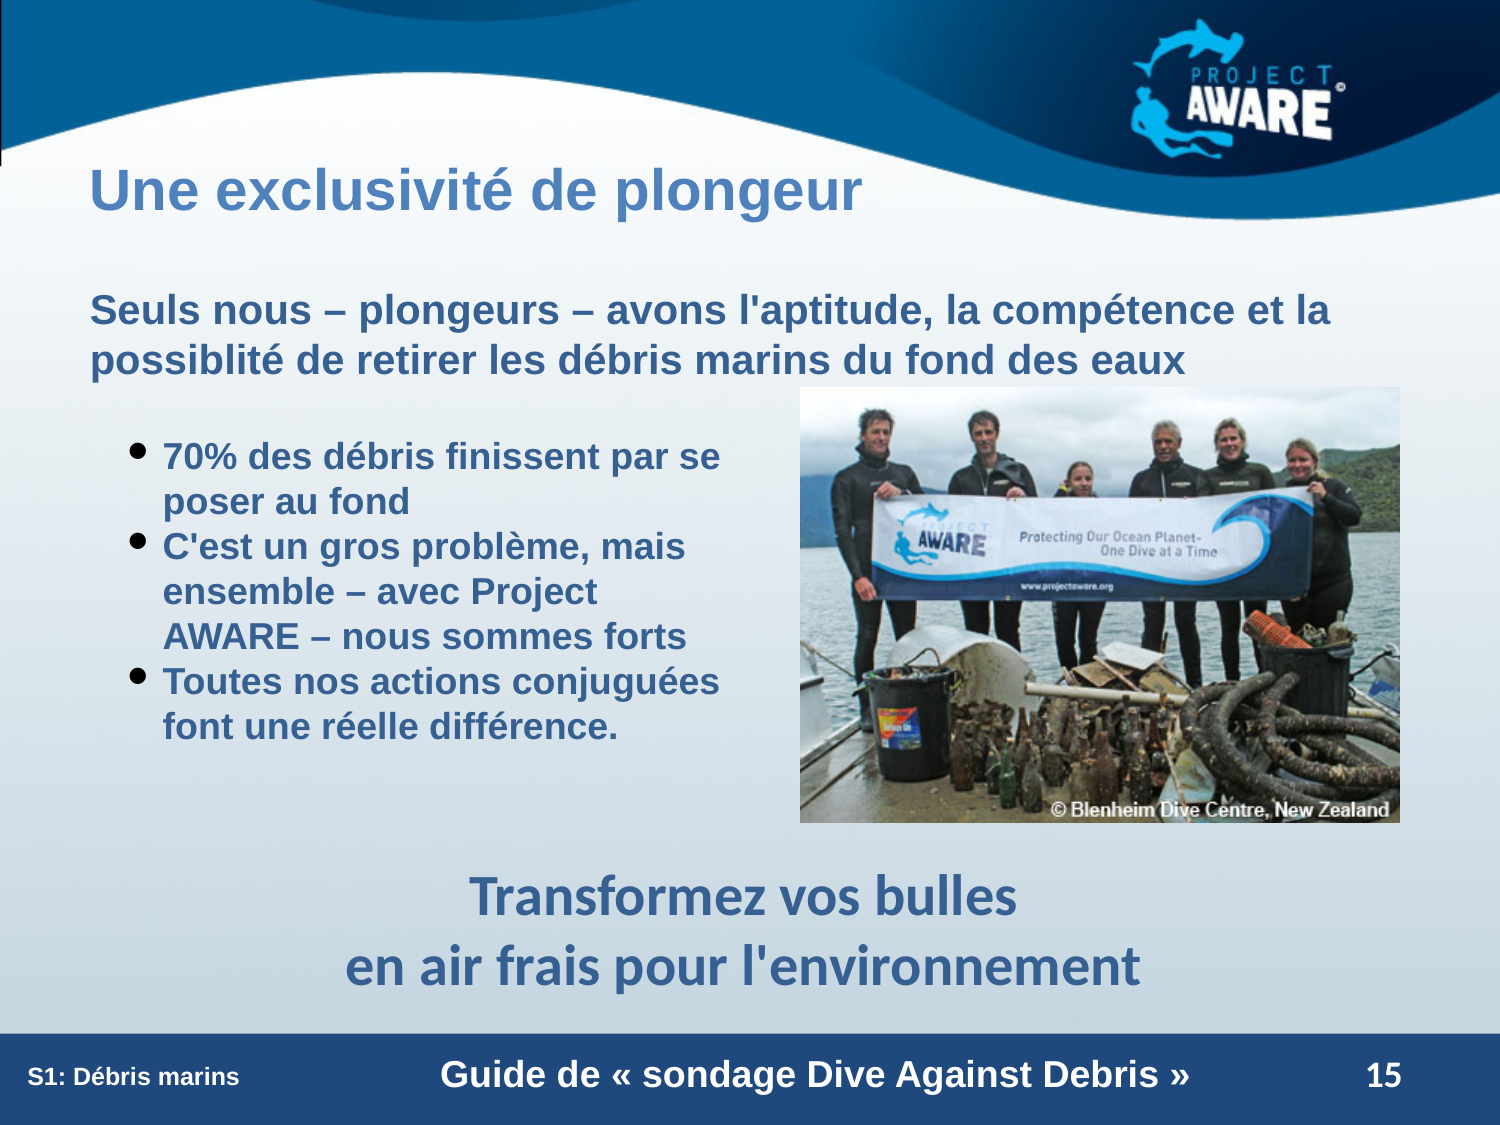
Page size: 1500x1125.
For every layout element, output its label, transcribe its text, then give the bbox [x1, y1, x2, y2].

text_box S1: Débris marins [12, 1052, 425, 1103]
text_box Une exclusivité de plongeur [75, 145, 1013, 237]
text_box <numéro> [1350, 1042, 1475, 1103]
text_box Guide de « sondage Dive Against Debris » [425, 1042, 1276, 1103]
text_box Seuls nous – plongeurs – avons l'aptitude, la compétence et la possiblité de retirer les débris marins du fond des eaux [74, 275, 1413, 388]
picture [0, 0, 1500, 1037]
text_box 70% des débris finissent par se poser au fond C'est un gros problème, mais ensemble – avec Project AWARE – nous sommes forts Toutes nos actions conjuguées font une réelle différence. [112, 424, 750, 792]
text_box Transformez vos bulles en air frais pour l'environnement [74, 849, 1413, 988]
